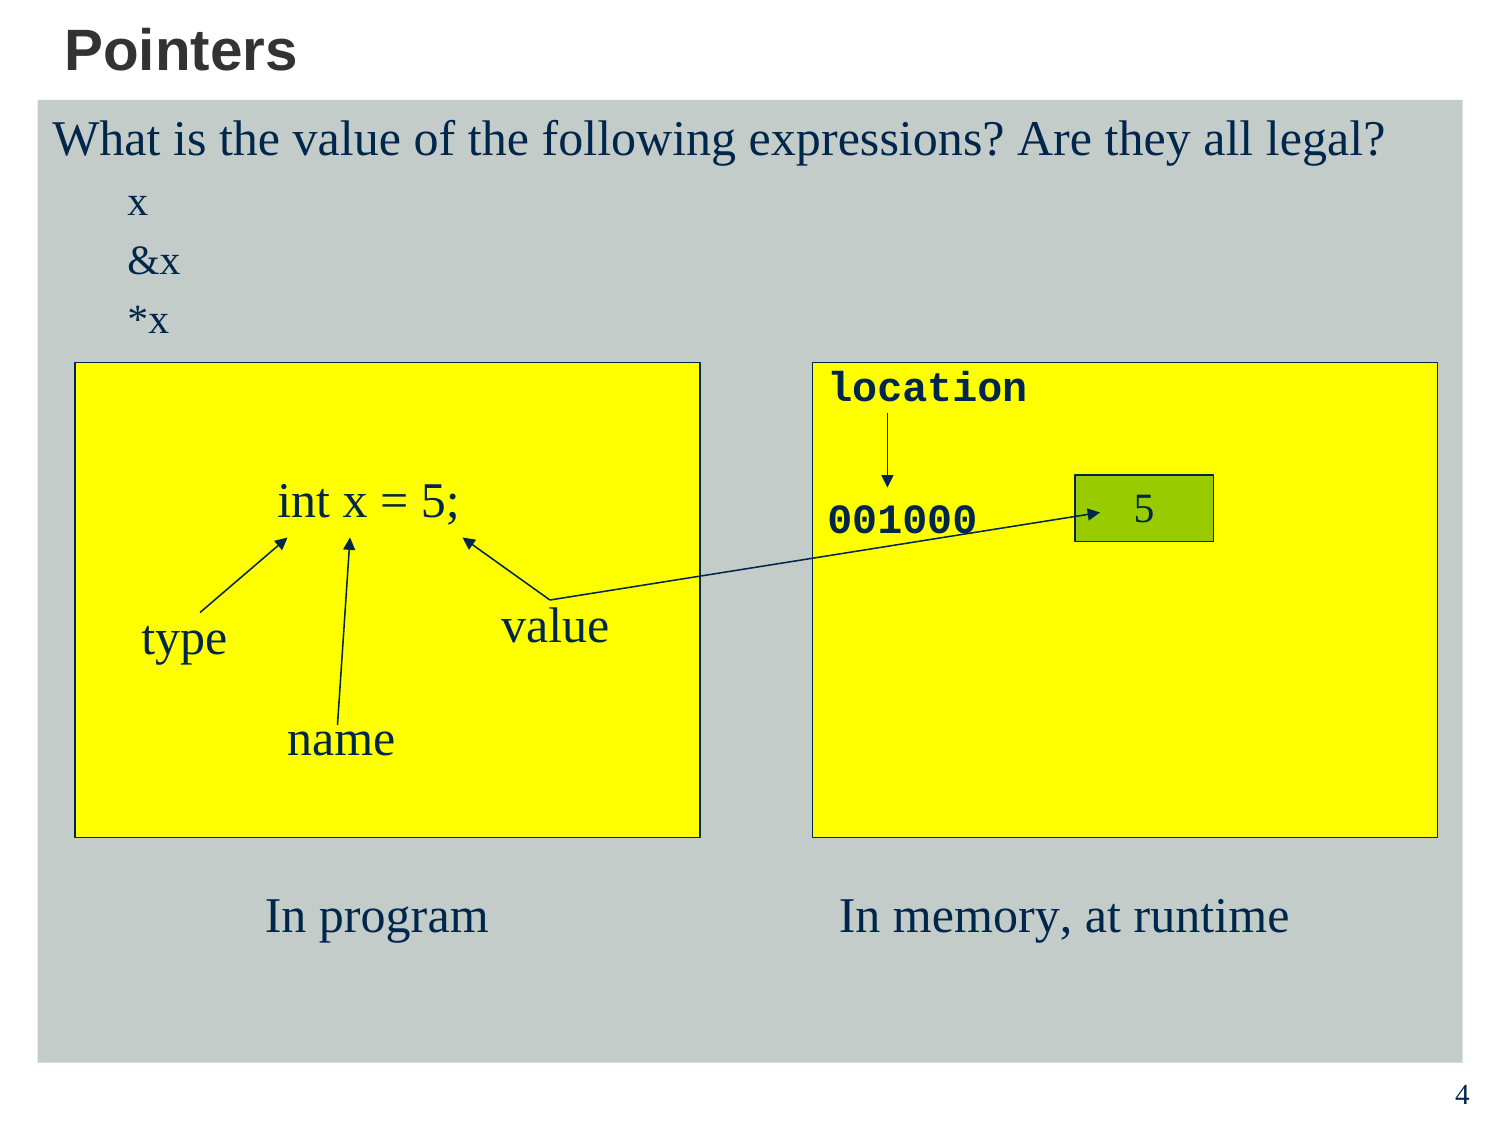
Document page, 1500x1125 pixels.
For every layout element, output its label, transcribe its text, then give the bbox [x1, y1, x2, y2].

text_box type [137, 600, 232, 676]
text_box location 001000 [812, 362, 1438, 838]
text_box [75, 362, 700, 838]
text_box int x = 5; [262, 462, 475, 538]
text_box 5 [1074, 474, 1214, 542]
list What is the value of the following expressions? Are they all legal? x &x *x In program In memory, at runtime [37, 99, 1463, 1063]
text_box value [535, 587, 620, 599]
title Pointers [50, 0, 1450, 91]
text_box value [462, 587, 649, 663]
text_box name [262, 699, 421, 775]
